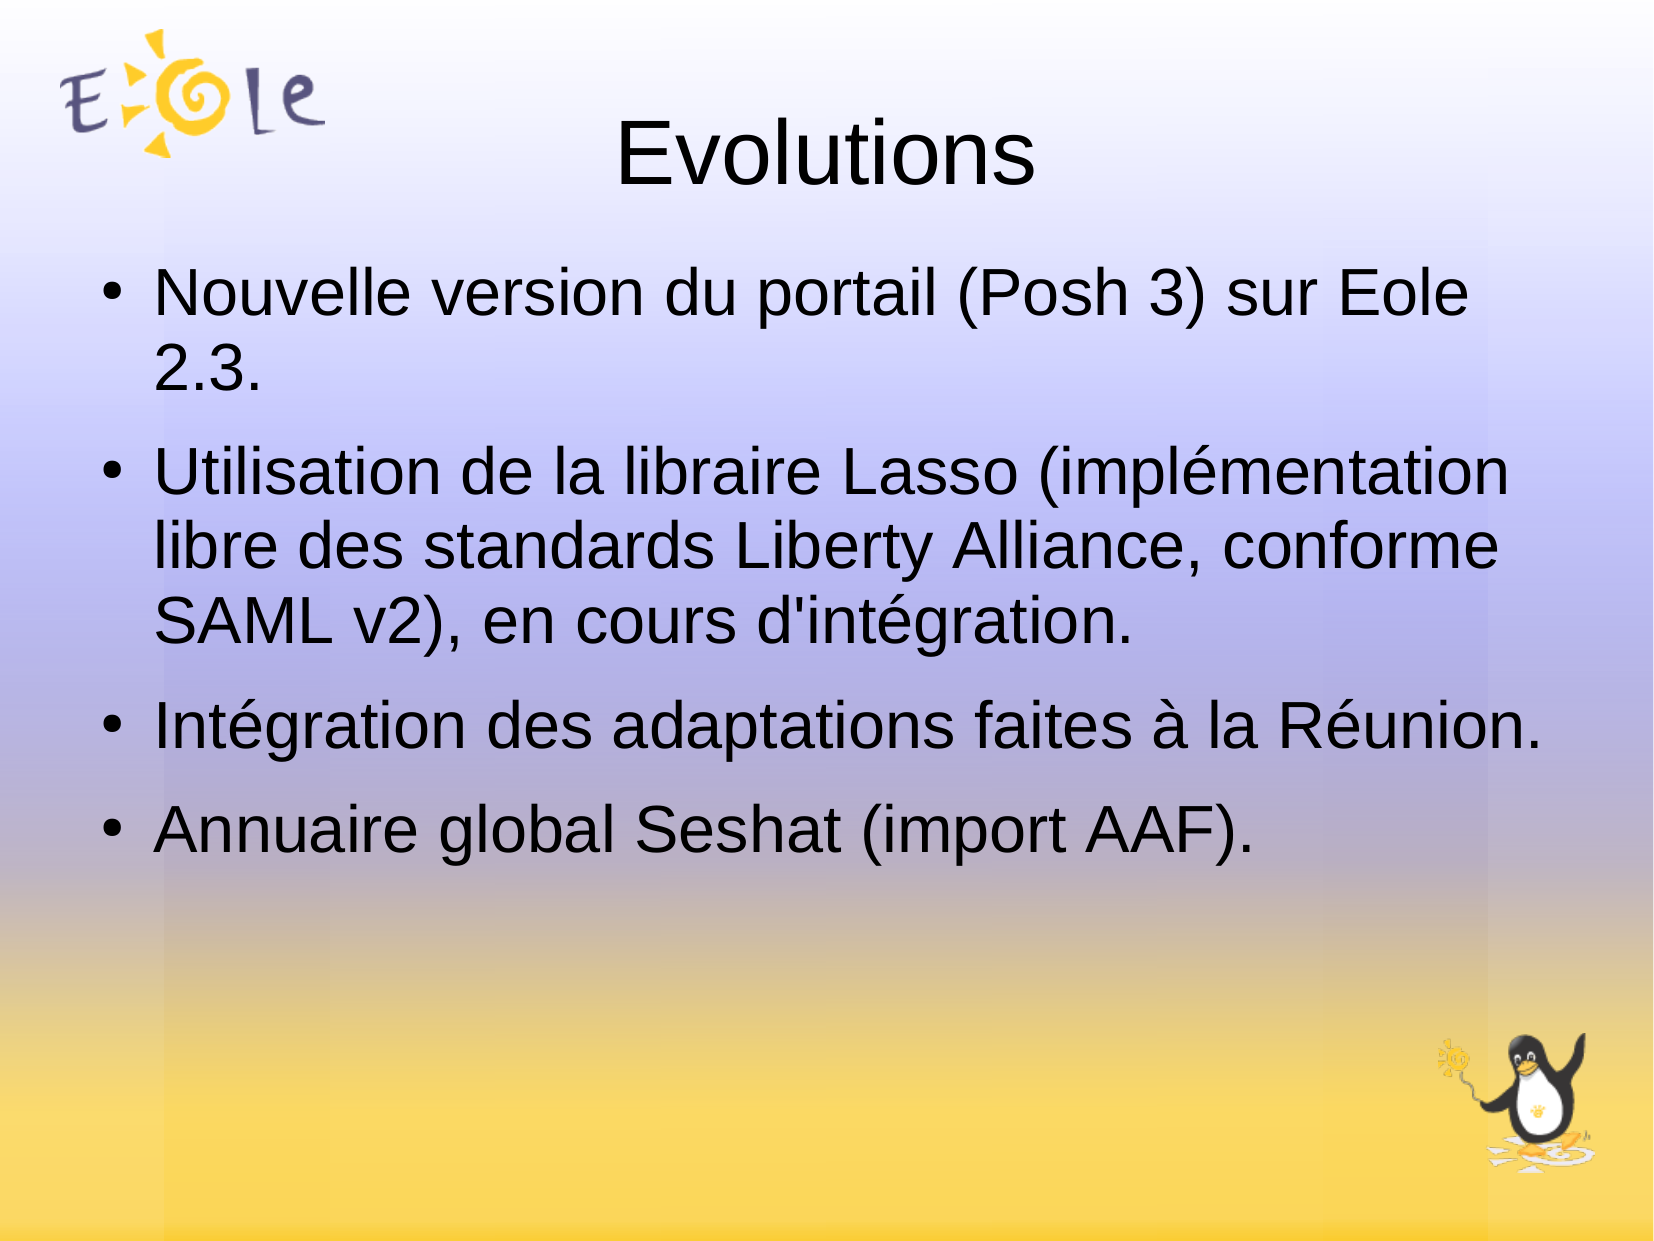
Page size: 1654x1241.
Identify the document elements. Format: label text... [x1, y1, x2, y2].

picture [0, 0, 1654, 1241]
list Nouvelle version du portail (Posh 3) sur Eole 2.3. Utilisation de la libraire Lasso (implémentation libre des standards Liberty Alliance, conforme SAML v2), en cours d'intégration. Intégration des adaptations faites à la Réunion. Annuaire global Seshat (import AAF). [82, 254, 1571, 1074]
title Evolutions [82, 49, 1571, 254]
